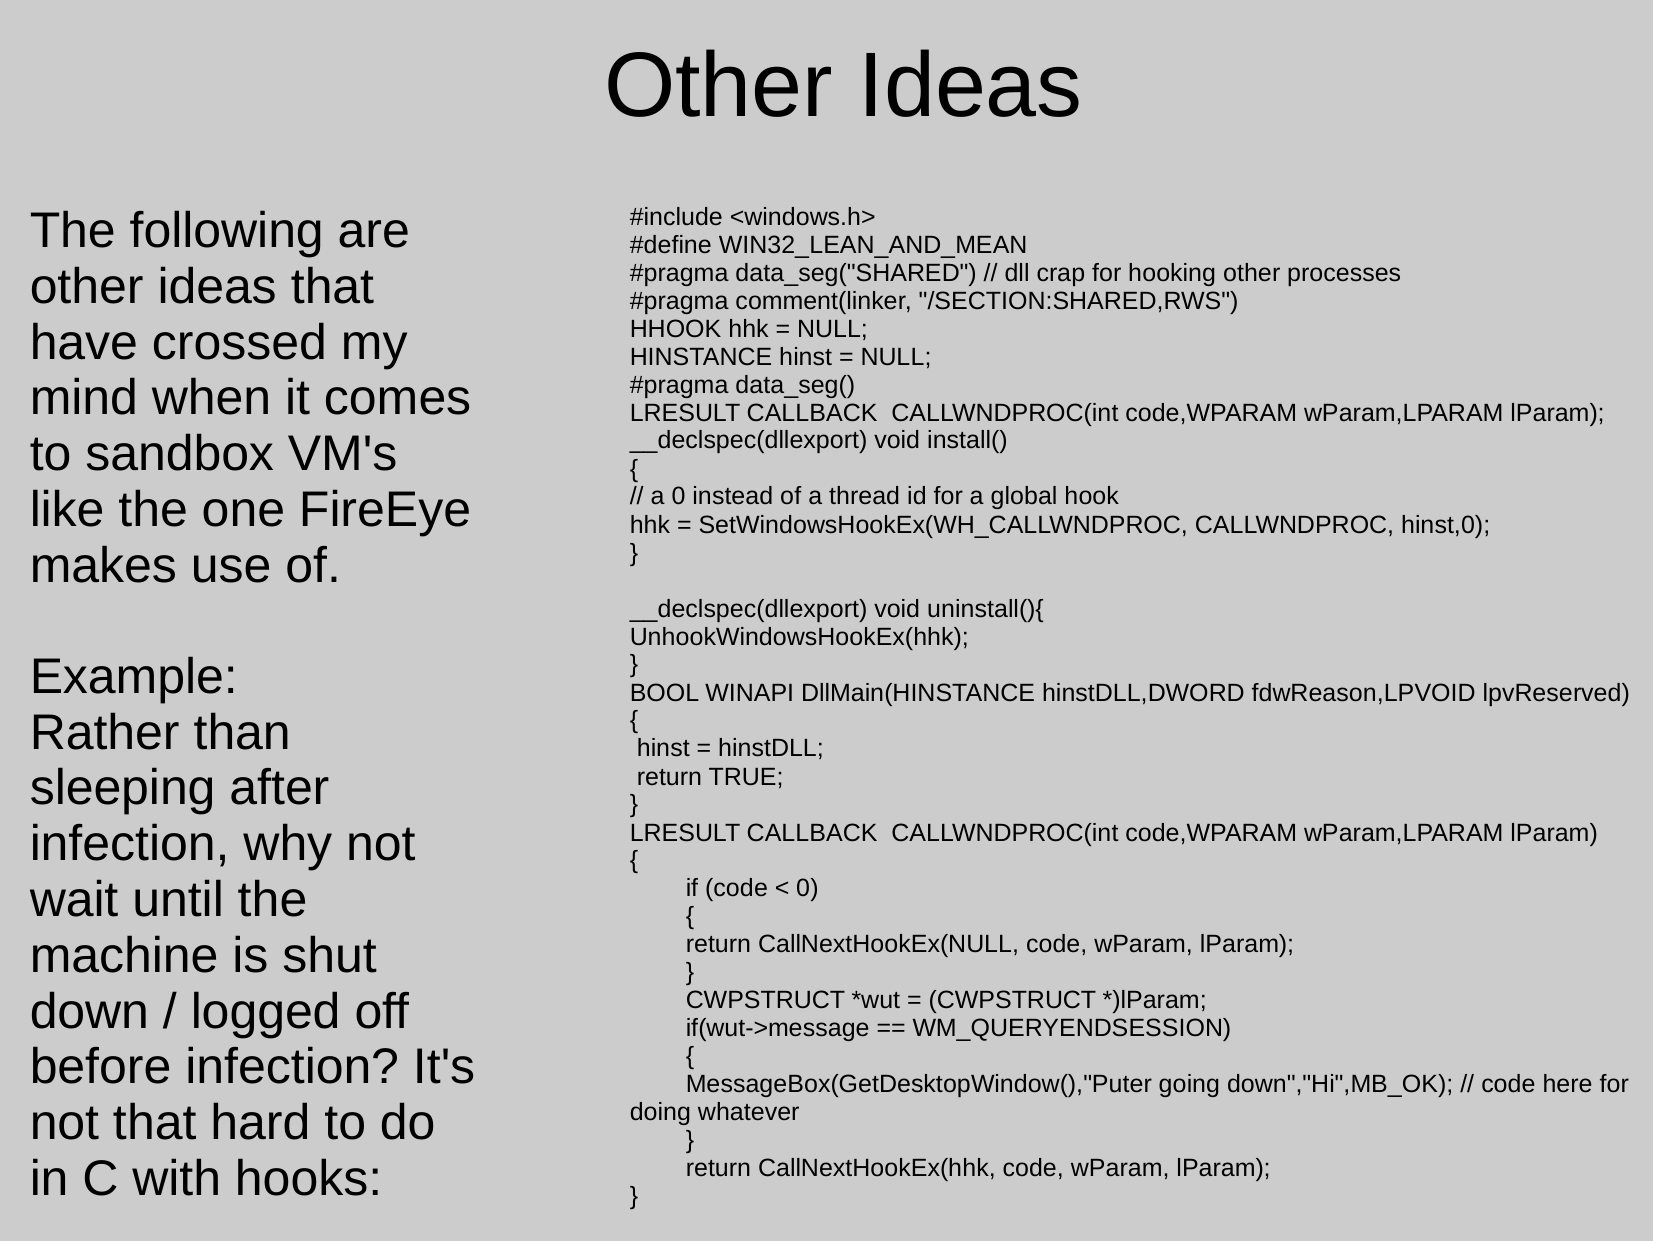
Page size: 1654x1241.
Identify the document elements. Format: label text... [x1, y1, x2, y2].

text_box The following are other ideas that have crossed my mind when it comes to sandbox VM's like the one FireEye makes use of. Example: Rather than sleeping after infection, why not wait until the machine is shut down / logged off before infection? It's not that hard to do in C with hooks: [15, 195, 496, 1231]
title Other Ideas [465, 19, 1223, 151]
text_box #include <windows.h> #define WIN32_LEAN_AND_MEAN #pragma data_seg("SHARED") // dll crap for hooking other processes #pragma comment(linker, "/SECTION:SHARED,RWS") HHOOK hhk = NULL; HINSTANCE hinst = NULL; #pragma data_seg() LRESULT CALLBACK CALLWNDPROC(int code,WPARAM wParam,LPARAM lParam); __declspec(dllexport) void install() { // a 0 instead of a thread id for a global hook hhk = SetWindowsHookEx(WH_CALLWNDPROC, CALLWNDPROC, hinst,0); } __declspec(dllexport) void uninstall(){ UnhookWindowsHookEx(hhk); } BOOL WINAPI DllMain(HINSTANCE hinstDLL,DWORD fdwReason,LPVOID lpvReserved) { hinst = hinstDLL; return TRUE; } LRESULT CALLBACK CALLWNDPROC(int code,WPARAM wParam,LPARAM lParam) { if (code < 0) { return CallNextHookEx(NULL, code, wParam, lParam); } CWPSTRUCT *wut = (CWPSTRUCT *)lParam; if(wut->message == WM_QUERYENDSESSION) { MessageBox(GetDesktopWindow(),"Puter going down","Hi",MB_OK); // code here for doing whatever } return CallNextHookEx(hhk, code, wParam, lParam); } [615, 195, 1651, 1241]
